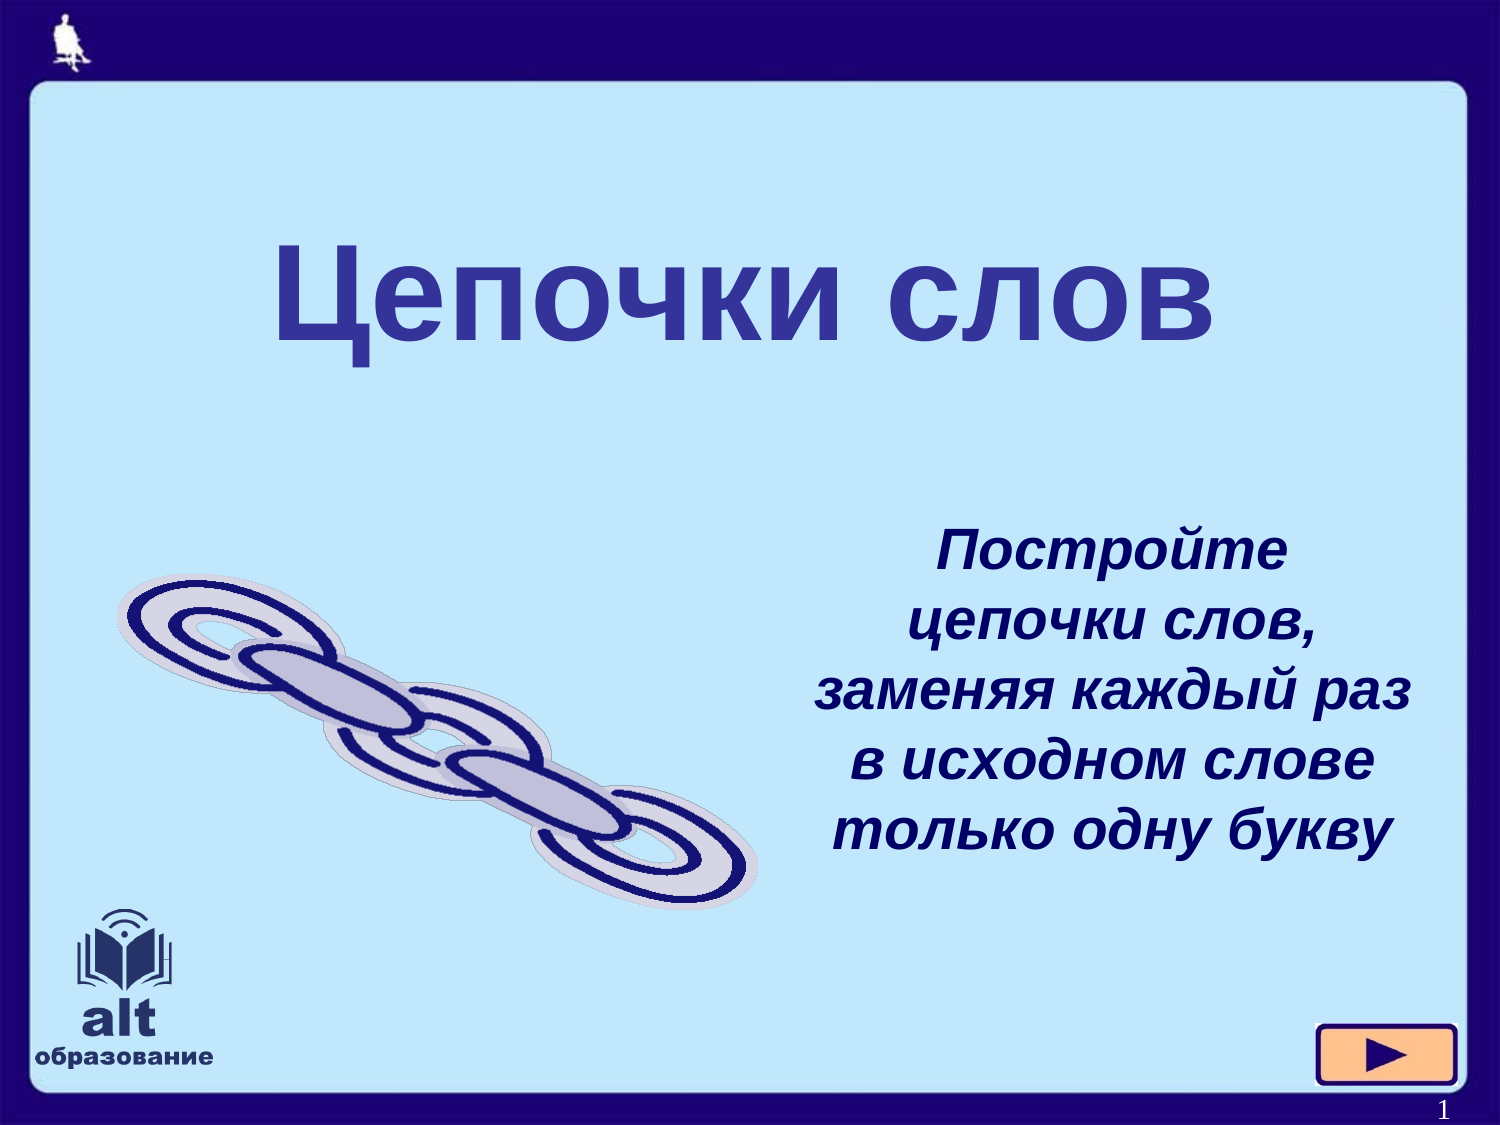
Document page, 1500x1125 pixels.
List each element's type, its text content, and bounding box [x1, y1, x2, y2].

text_box <номер> [1116, 1082, 1467, 1125]
picture [0, 0, 1500, 1125]
title Цепочки слов [47, 165, 1441, 407]
subtitle Постройте цепочки слов, заменяя каждый раз в исходном слове только одну букву [796, 503, 1430, 914]
